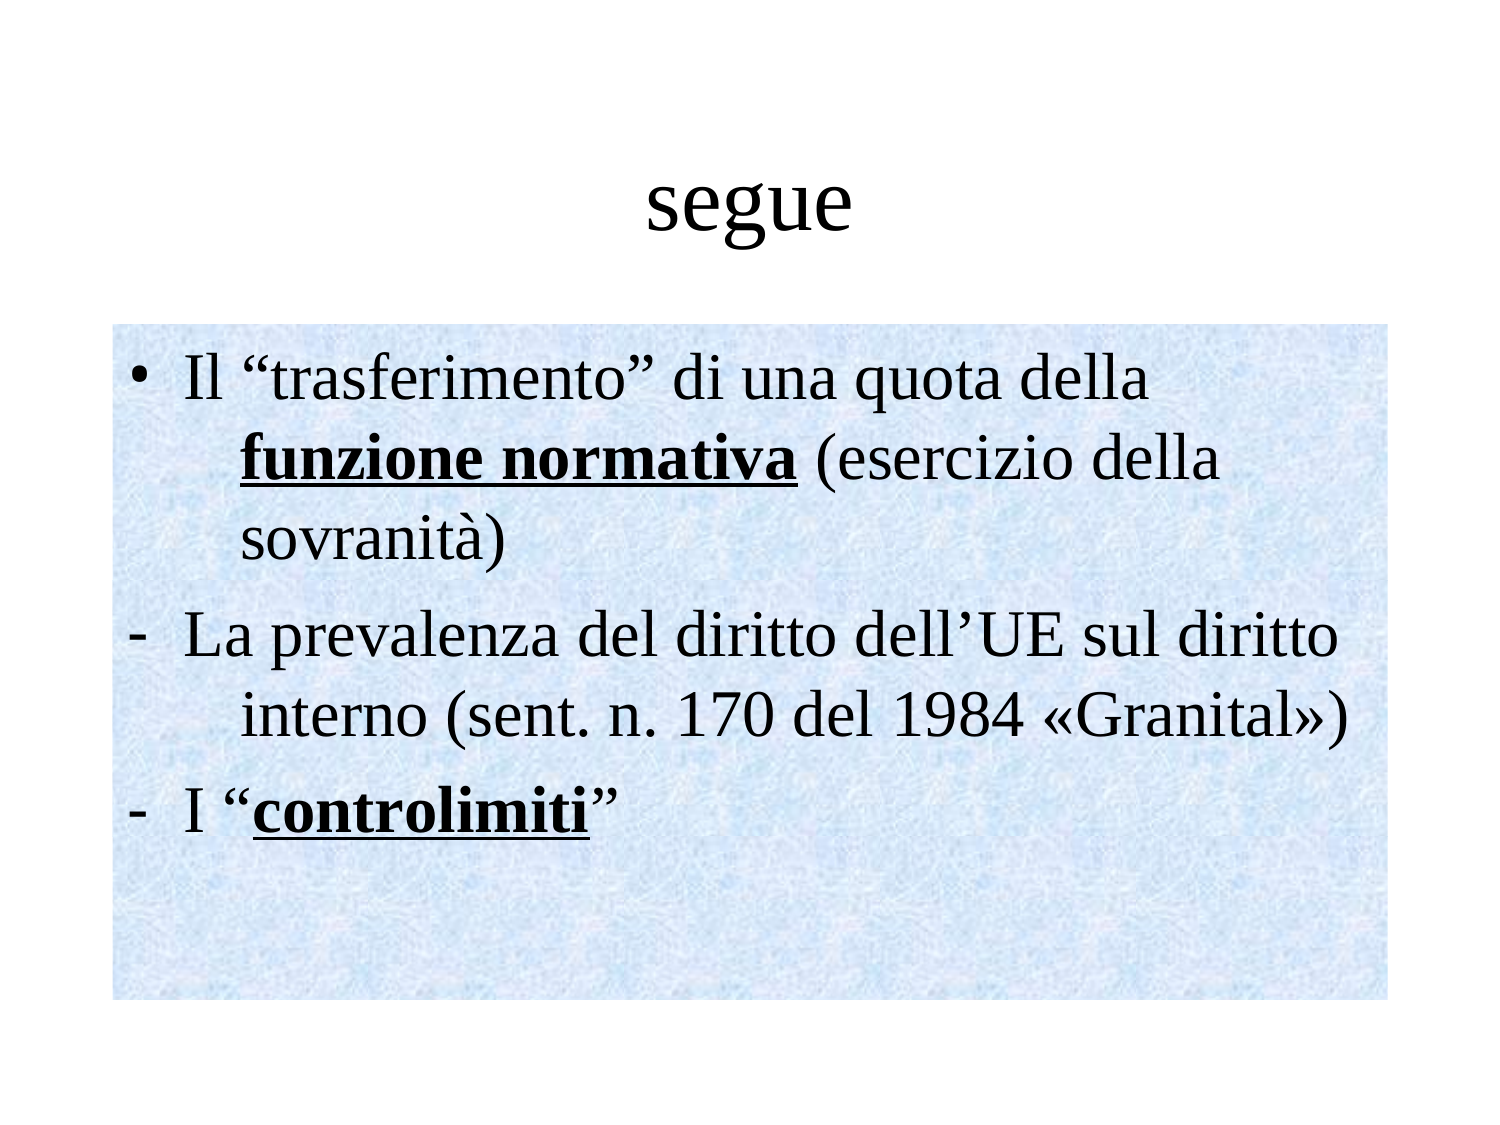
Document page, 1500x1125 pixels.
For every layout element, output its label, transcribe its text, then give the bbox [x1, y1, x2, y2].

title segue [112, 99, 1388, 288]
list Il “trasferimento” di una quota della funzione normativa (esercizio della sovranità) La prevalenza del diritto dell’UE sul diritto interno (sent. n. 170 del 1984 «Granital») I “controlimiti” [112, 324, 1388, 1000]
